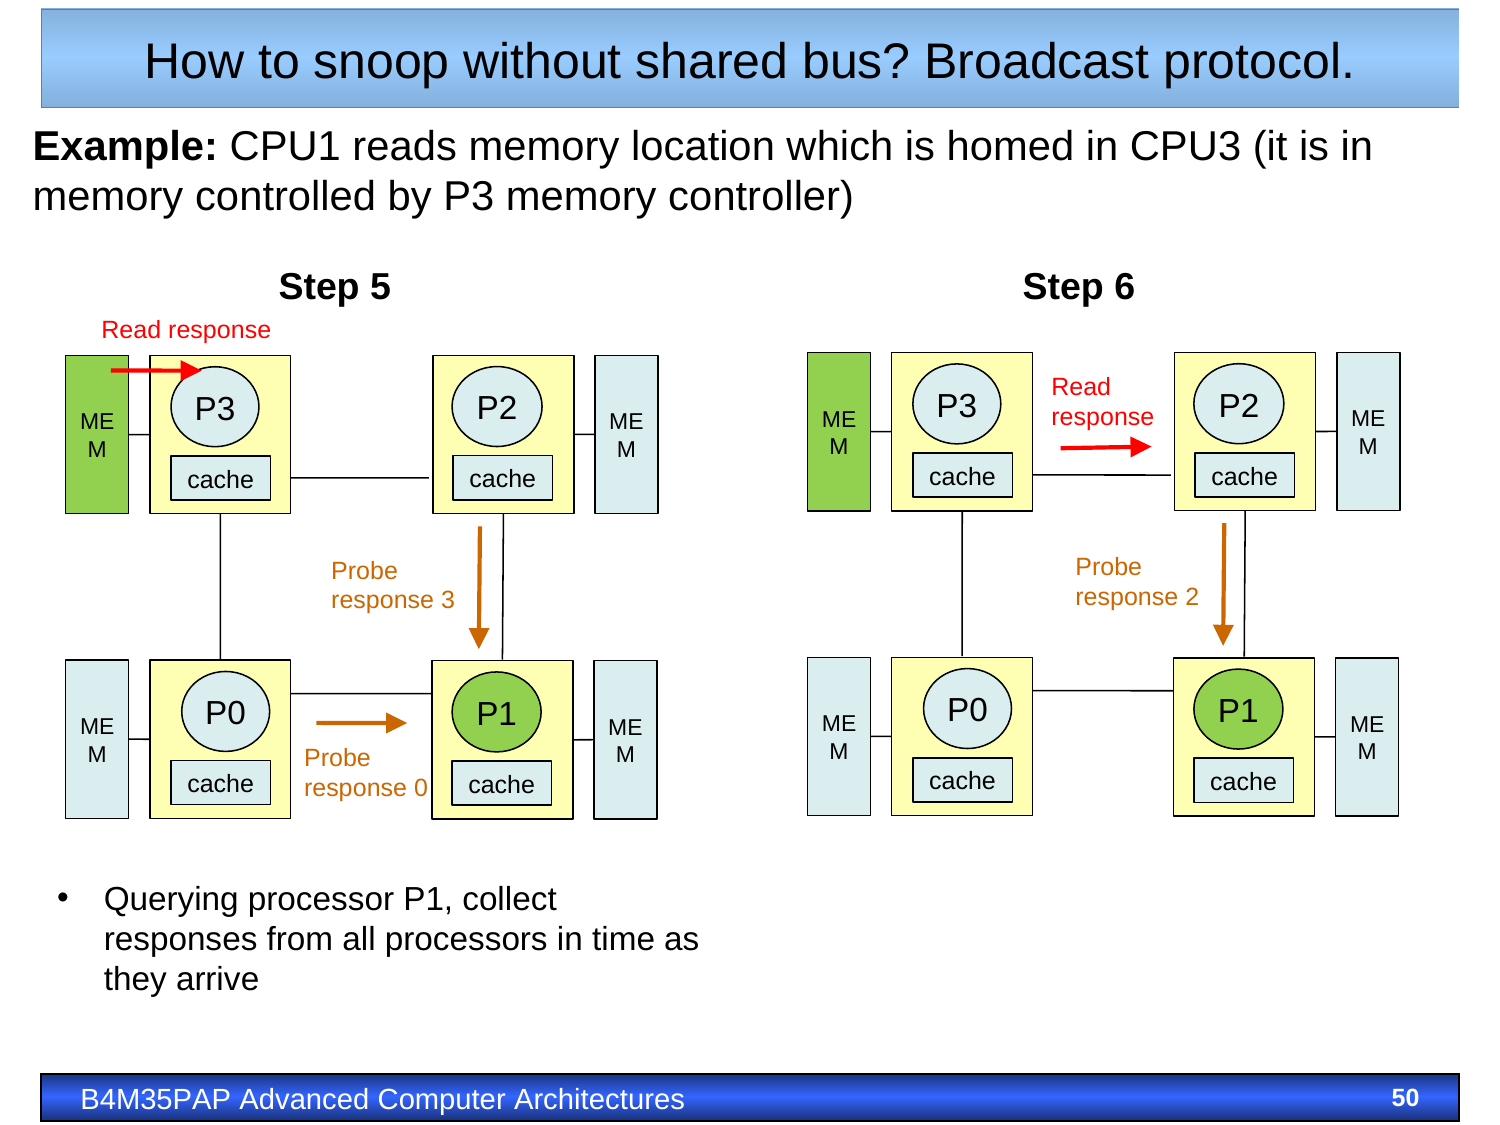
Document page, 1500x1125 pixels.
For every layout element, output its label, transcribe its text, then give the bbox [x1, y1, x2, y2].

text_box MEM [807, 657, 871, 816]
text_box P2 [452, 366, 543, 447]
text_box cache [471, 761, 552, 806]
text_box Read response [1036, 363, 1177, 439]
text_box Step 6 [1008, 258, 1151, 316]
text_box MEM [593, 660, 657, 819]
text_box Probe response 0 [289, 734, 471, 809]
list Example: CPU1 reads memory location which is homed in CPU3 (it is in memory controlled by P3 memory controller) [17, 111, 1500, 233]
text_box P0 [923, 668, 1012, 749]
text_box cache [170, 760, 271, 805]
text_box MEM [1336, 352, 1400, 511]
text_box cache [912, 453, 1013, 498]
title How to snoop without shared bus? Broadcast protocol. [41, 8, 1459, 108]
text_box P1 [452, 671, 542, 752]
text_box Probe response 2 [1060, 543, 1225, 619]
text_box cache [453, 455, 553, 500]
text_box MEM [65, 355, 129, 514]
text_box MEM [1335, 657, 1399, 816]
text_box Read response [86, 306, 290, 351]
text_box [110, 355, 574, 819]
text_box MEM [594, 355, 658, 514]
text_box P3 [171, 366, 259, 447]
text_box P3 [912, 363, 1001, 444]
text_box cache [1194, 452, 1295, 497]
text_box cache [170, 455, 271, 501]
text_box P2 [1193, 363, 1284, 444]
text_box P1 [1193, 669, 1283, 750]
text_box Step 5 [263, 258, 407, 316]
text_box cache [912, 757, 1013, 802]
text_box MEM [65, 660, 129, 819]
text_box P0 [181, 671, 270, 752]
text_box Probe response 3 [316, 546, 481, 622]
text_box MEM [807, 352, 871, 511]
text_box [891, 352, 1316, 816]
text_box Querying processor P1, collect responses from all processors in time as they arrive [42, 869, 727, 1005]
text_box cache [1193, 758, 1294, 803]
